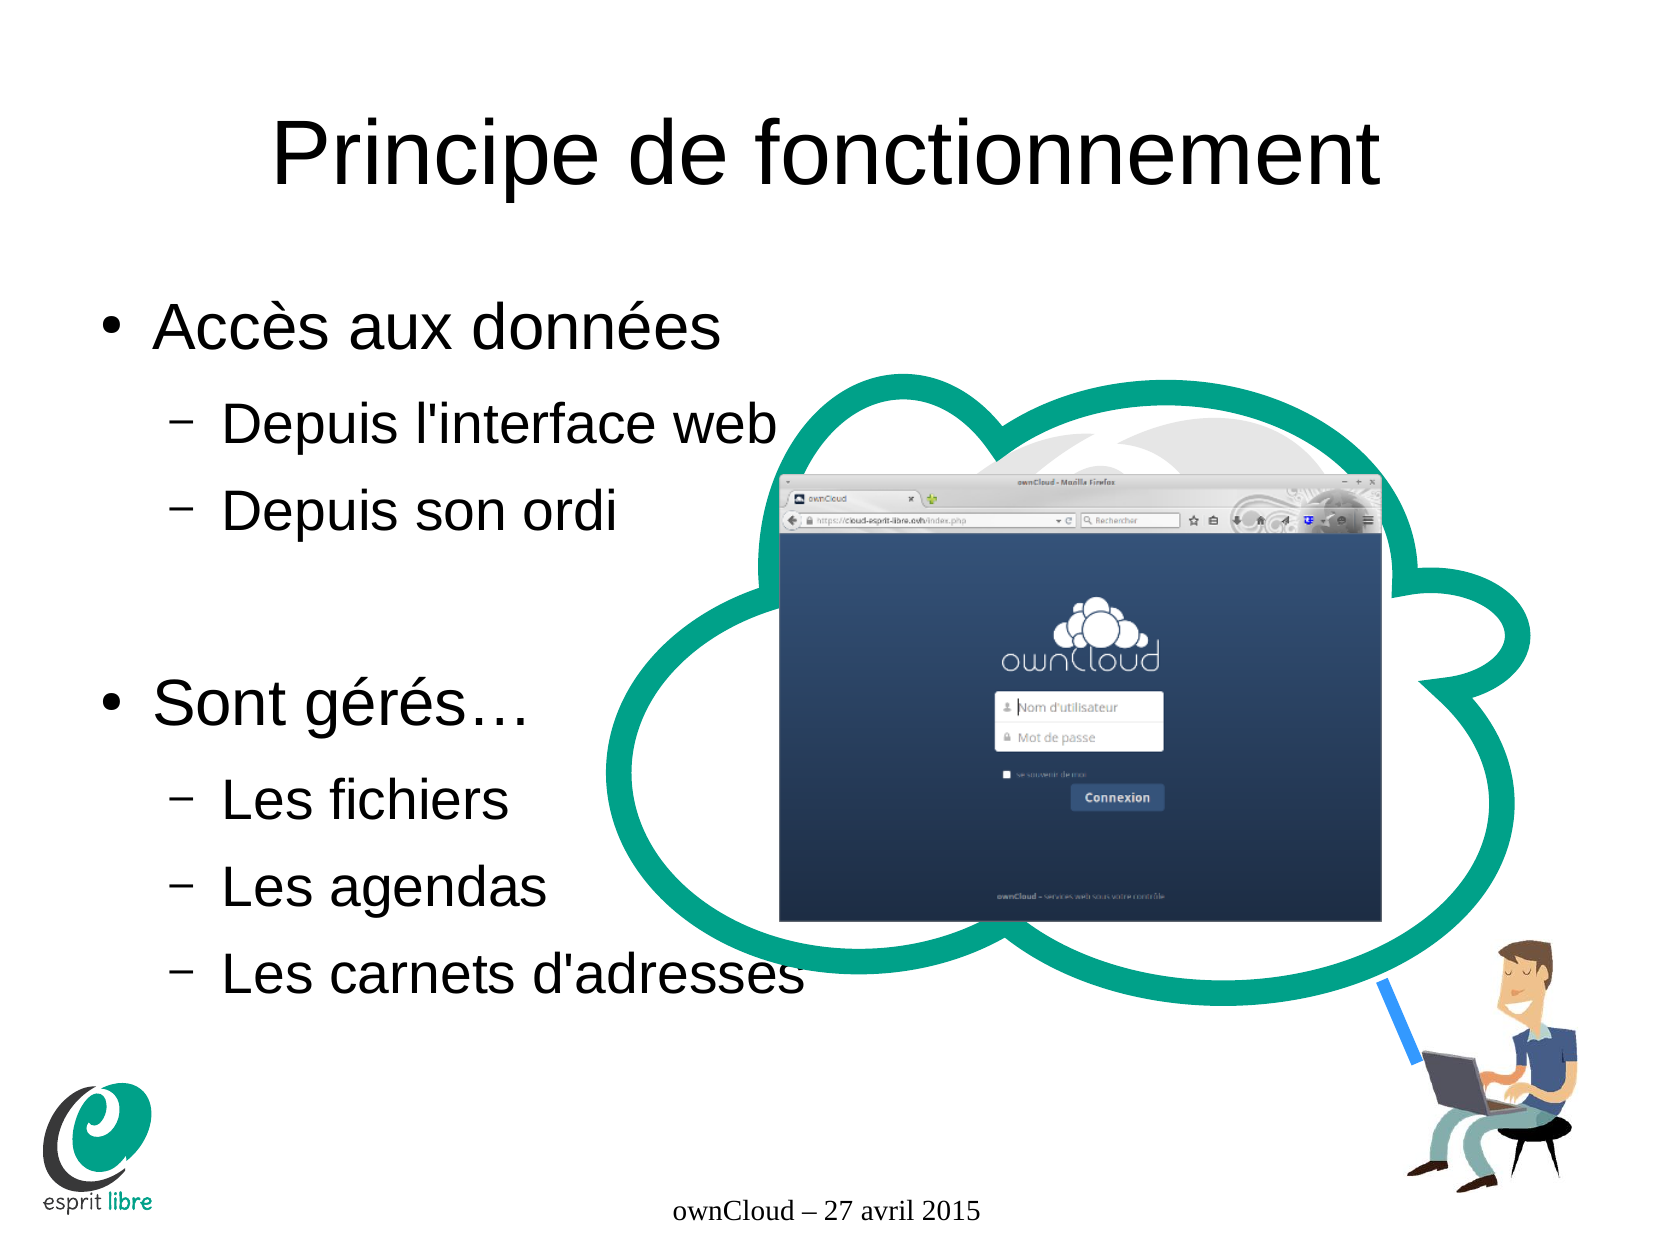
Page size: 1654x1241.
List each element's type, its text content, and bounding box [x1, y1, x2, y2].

list Accès aux données Depuis l'interface web Depuis son ordi Sont gérés… Les fichiers Les agendas Les carnets d'adresses [82, 290, 1571, 1010]
picture [590, 369, 1619, 1193]
title Principe de fonctionnement [82, 49, 1571, 257]
